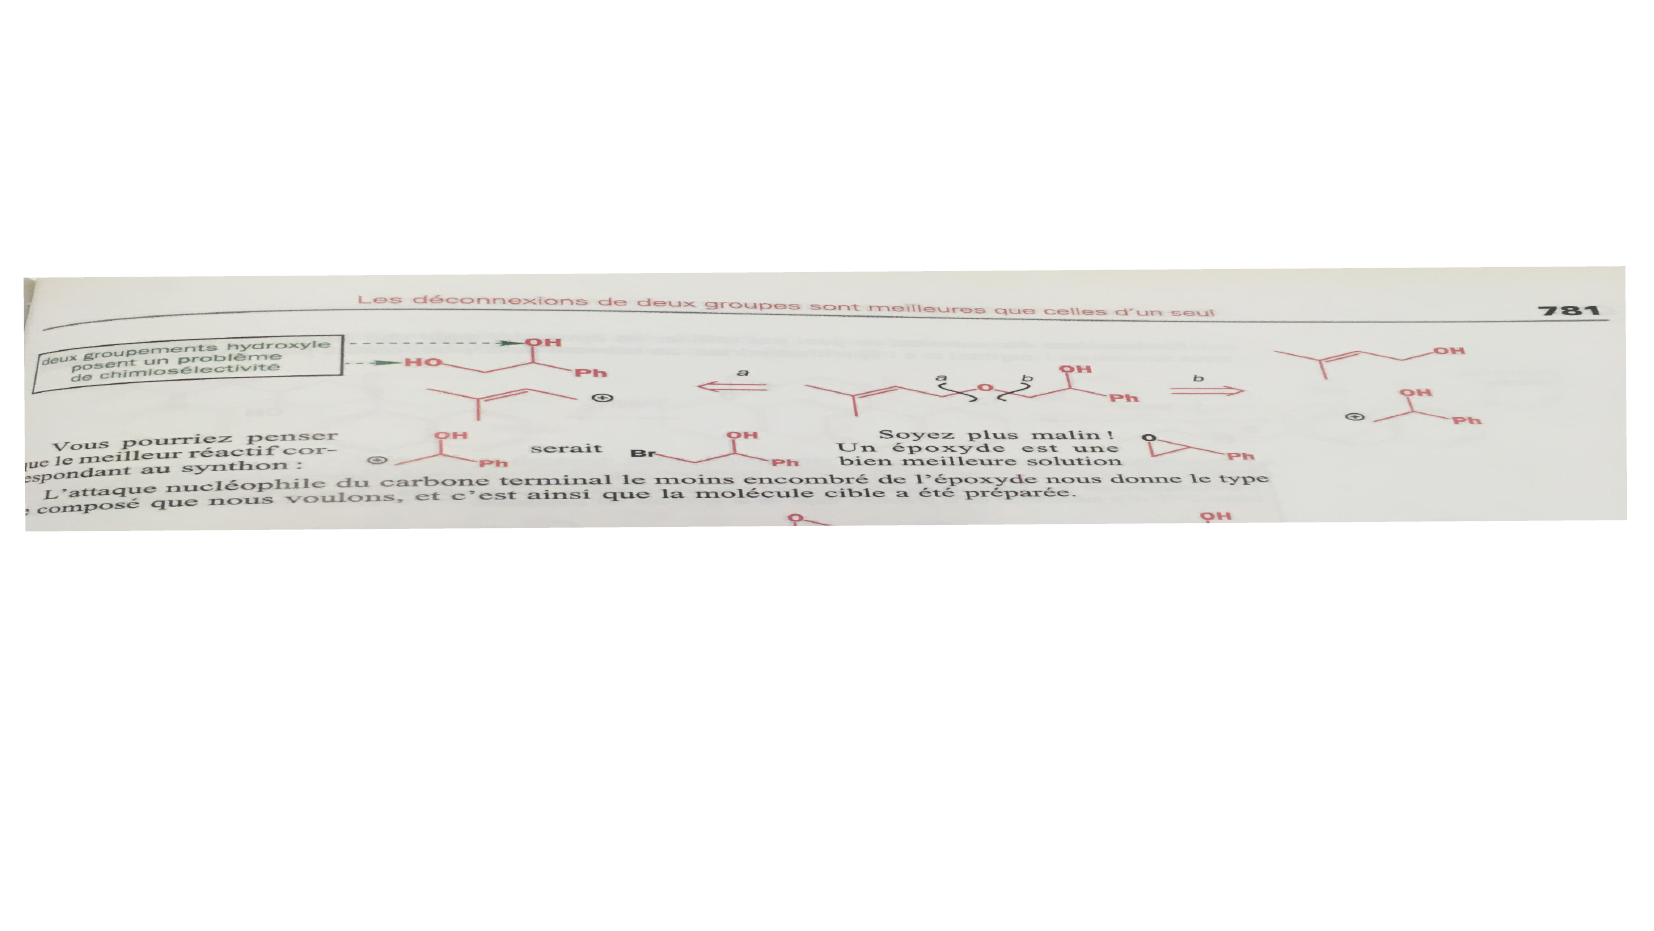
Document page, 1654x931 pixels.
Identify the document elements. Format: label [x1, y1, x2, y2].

picture [23, 266, 1628, 532]
